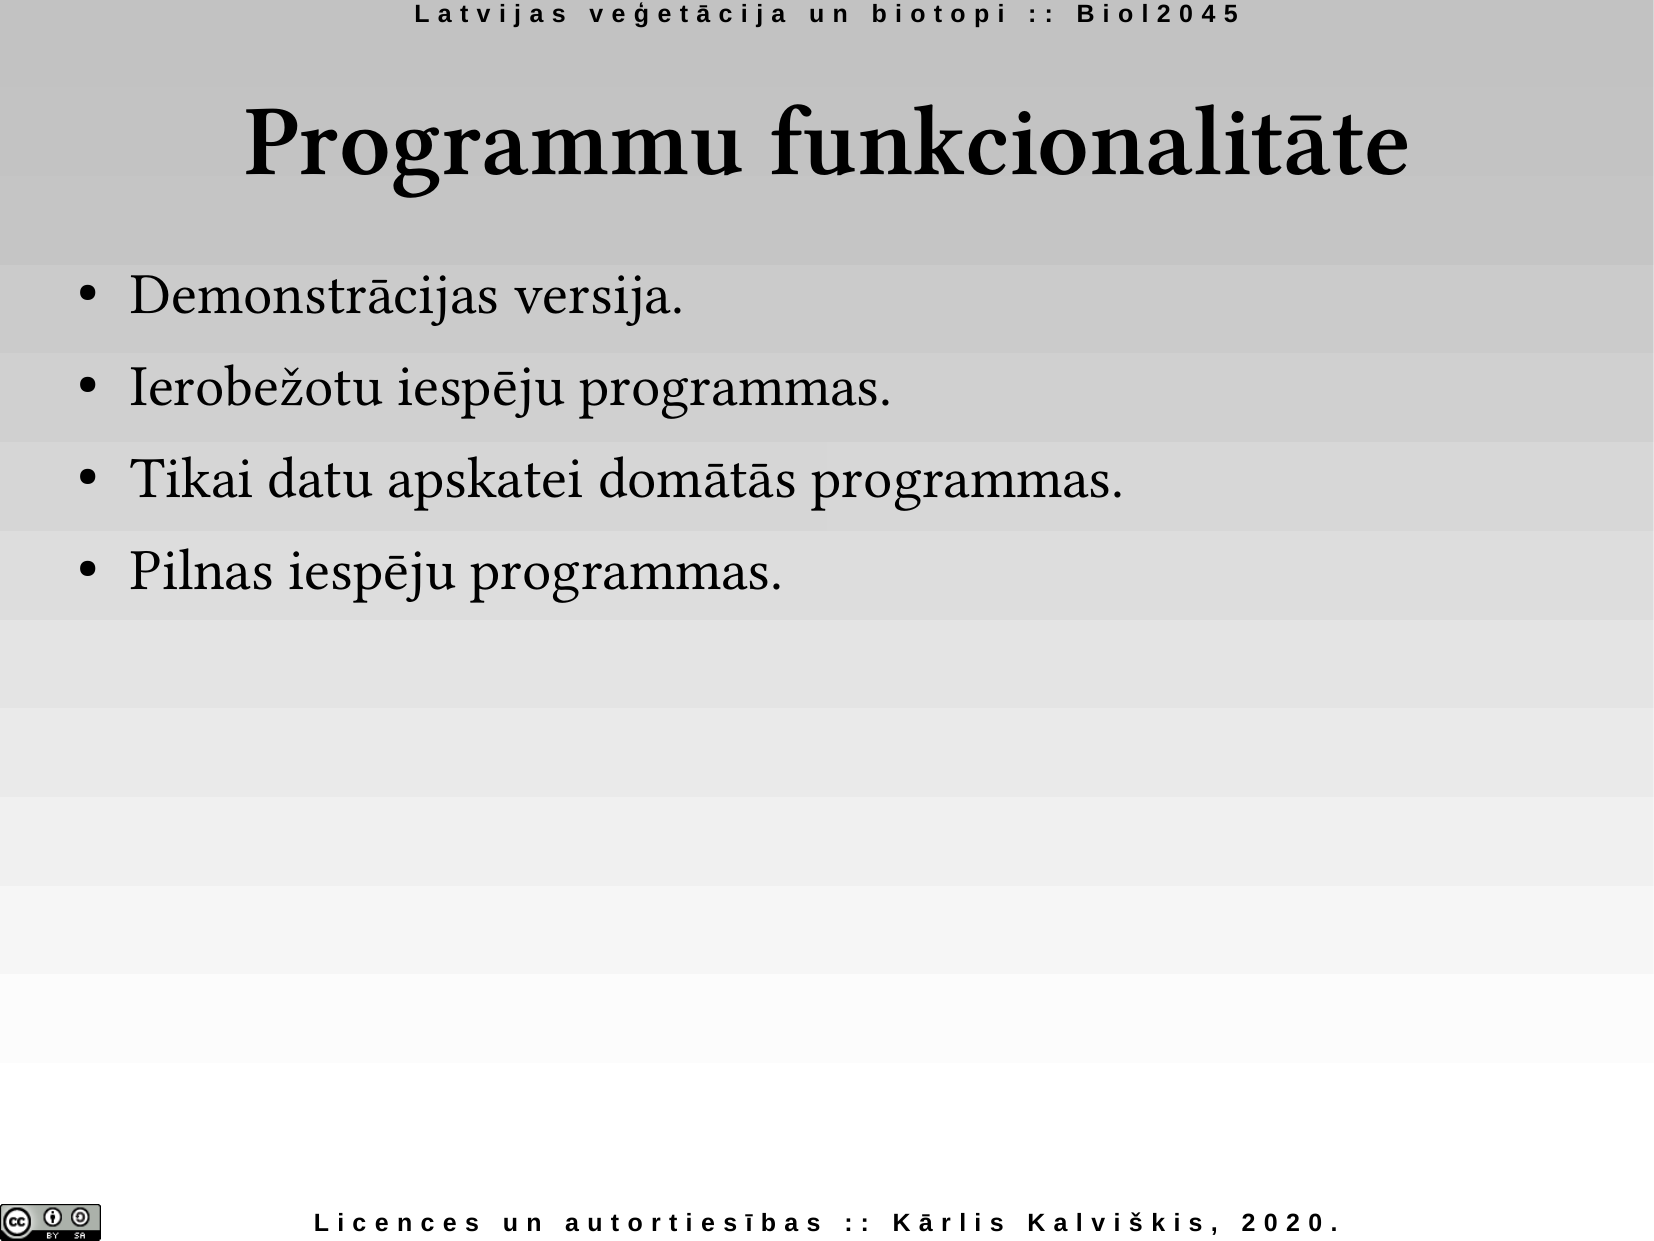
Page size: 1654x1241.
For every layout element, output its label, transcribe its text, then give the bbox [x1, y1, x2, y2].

picture [0, 0, 1654, 1241]
title Programmu funkcionalitāte [59, 37, 1596, 246]
list Demonstrācijas versija. Ierobežotu iespēju programmas. Tikai datu apskatei domātās programmas. Pilnas iespēju programmas. [59, 261, 1596, 728]
